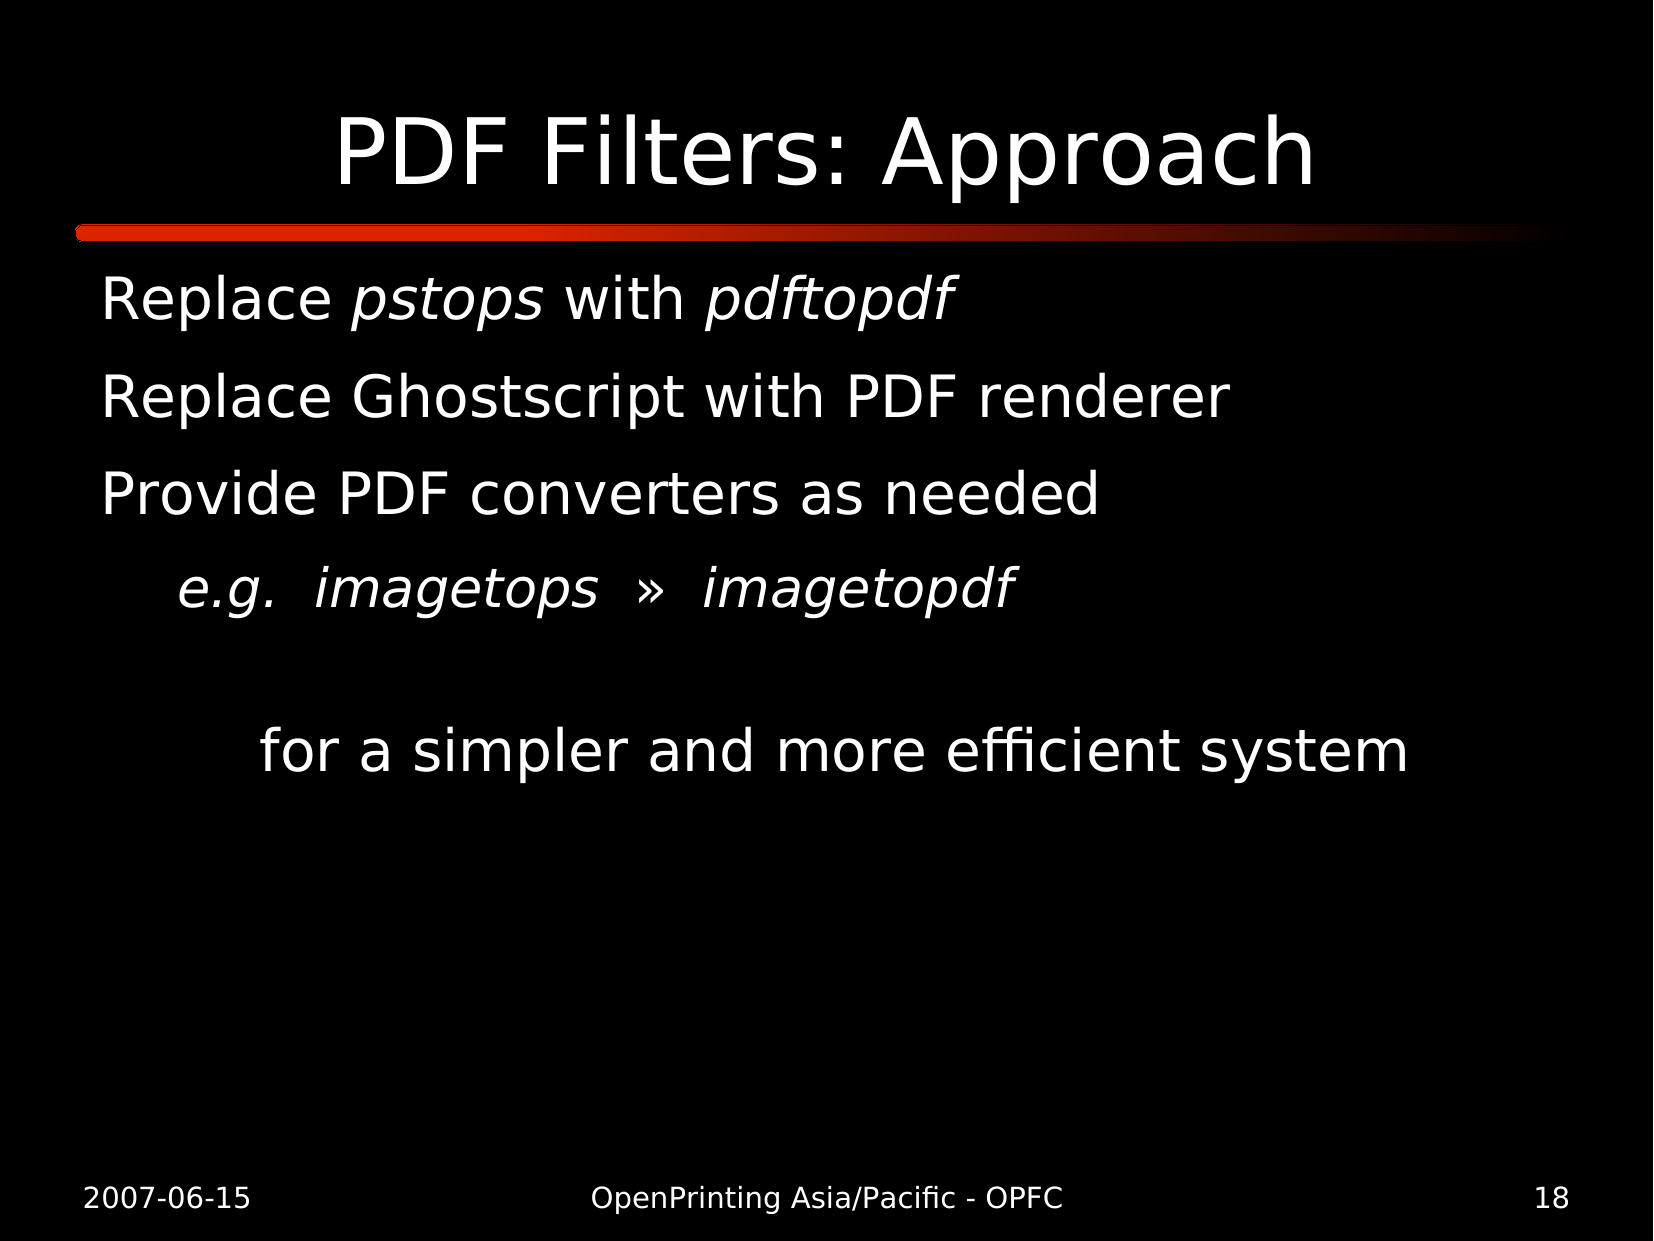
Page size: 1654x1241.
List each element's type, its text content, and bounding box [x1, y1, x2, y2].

title PDF Filters: Approach [82, 49, 1571, 257]
list Replace pstops with pdftopdf Replace Ghostscript with PDF renderer Provide PDF converters as needed e.g. imagetops » imagetopdf for a simpler and more efficient system [82, 337, 1571, 1109]
